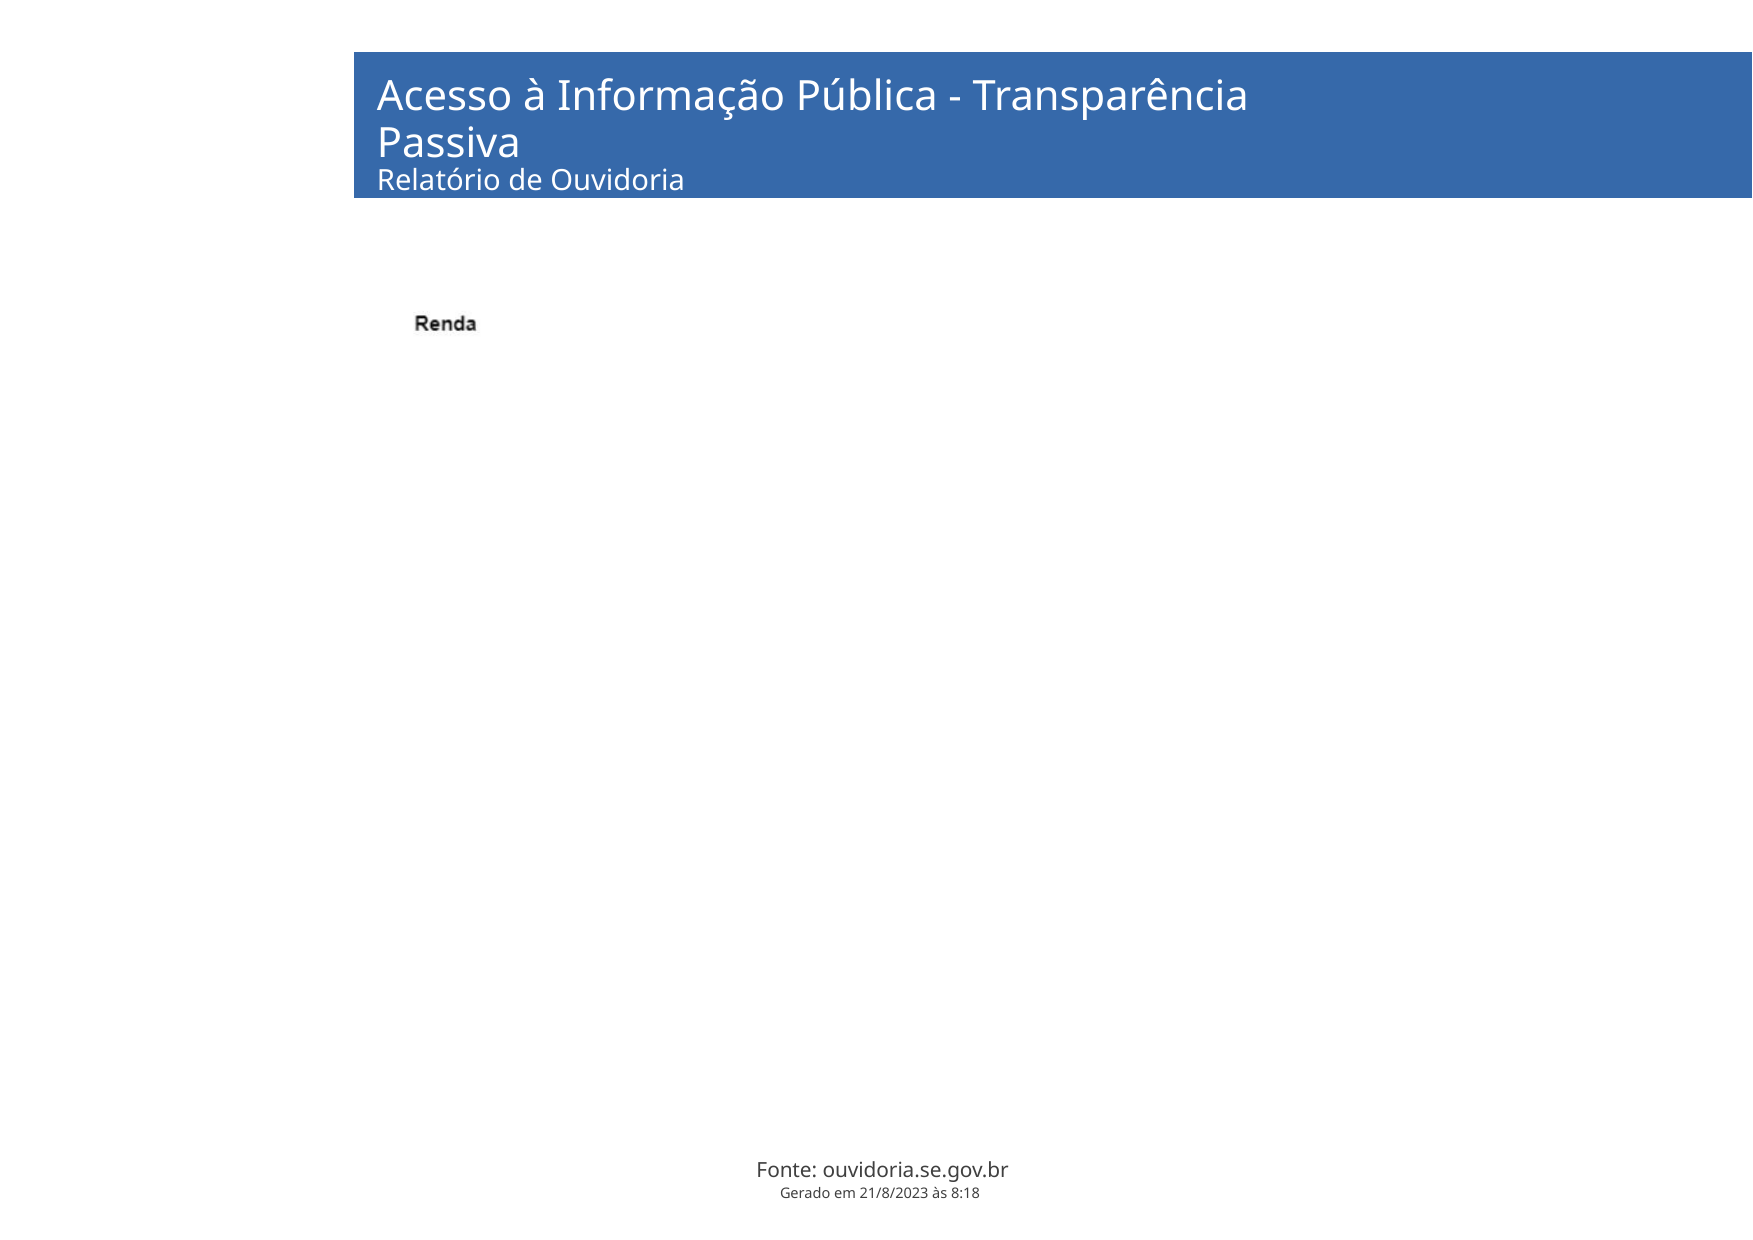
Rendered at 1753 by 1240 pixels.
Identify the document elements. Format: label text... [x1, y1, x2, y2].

text_box Gerado em 21/8/2023 às 8:18 [780, 1184, 999, 1202]
text_box Fonte: ouvidoria.se.gov.br [756, 1158, 1023, 1182]
text_box [155, 211, 1599, 1028]
text_box Acesso à Informação Pública - Transparência Passiva Relatório de Ouvidoria EMSETUR - Julho a Julho de 2023 [376, 72, 1403, 228]
text_box [354, 52, 1752, 198]
